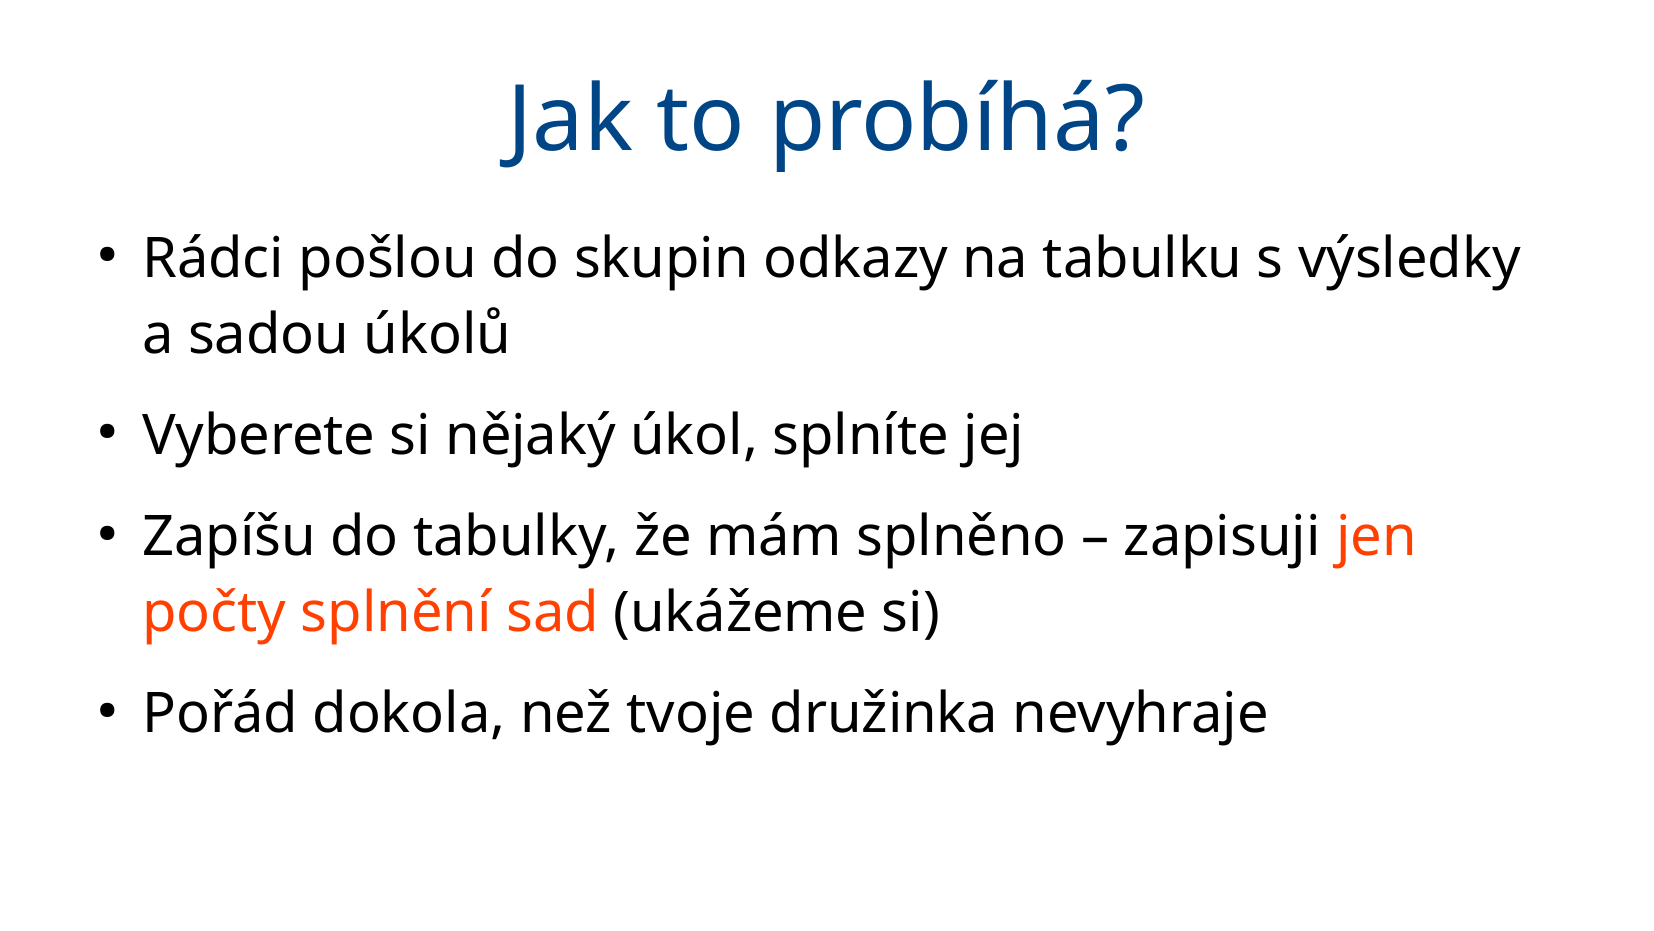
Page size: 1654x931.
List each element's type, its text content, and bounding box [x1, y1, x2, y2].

list Rádci pošlou do skupin odkazy na tabulku s výsledky a sadou úkolů Vyberete si nějaký úkol, splníte jej Zapíšu do tabulky, že mám splněno – zapisuji jen počty splnění sad (ukážeme si) Pořád dokola, než tvoje družinka nevyhraje [82, 217, 1571, 758]
title Jak to probíhá? [82, 37, 1571, 193]
